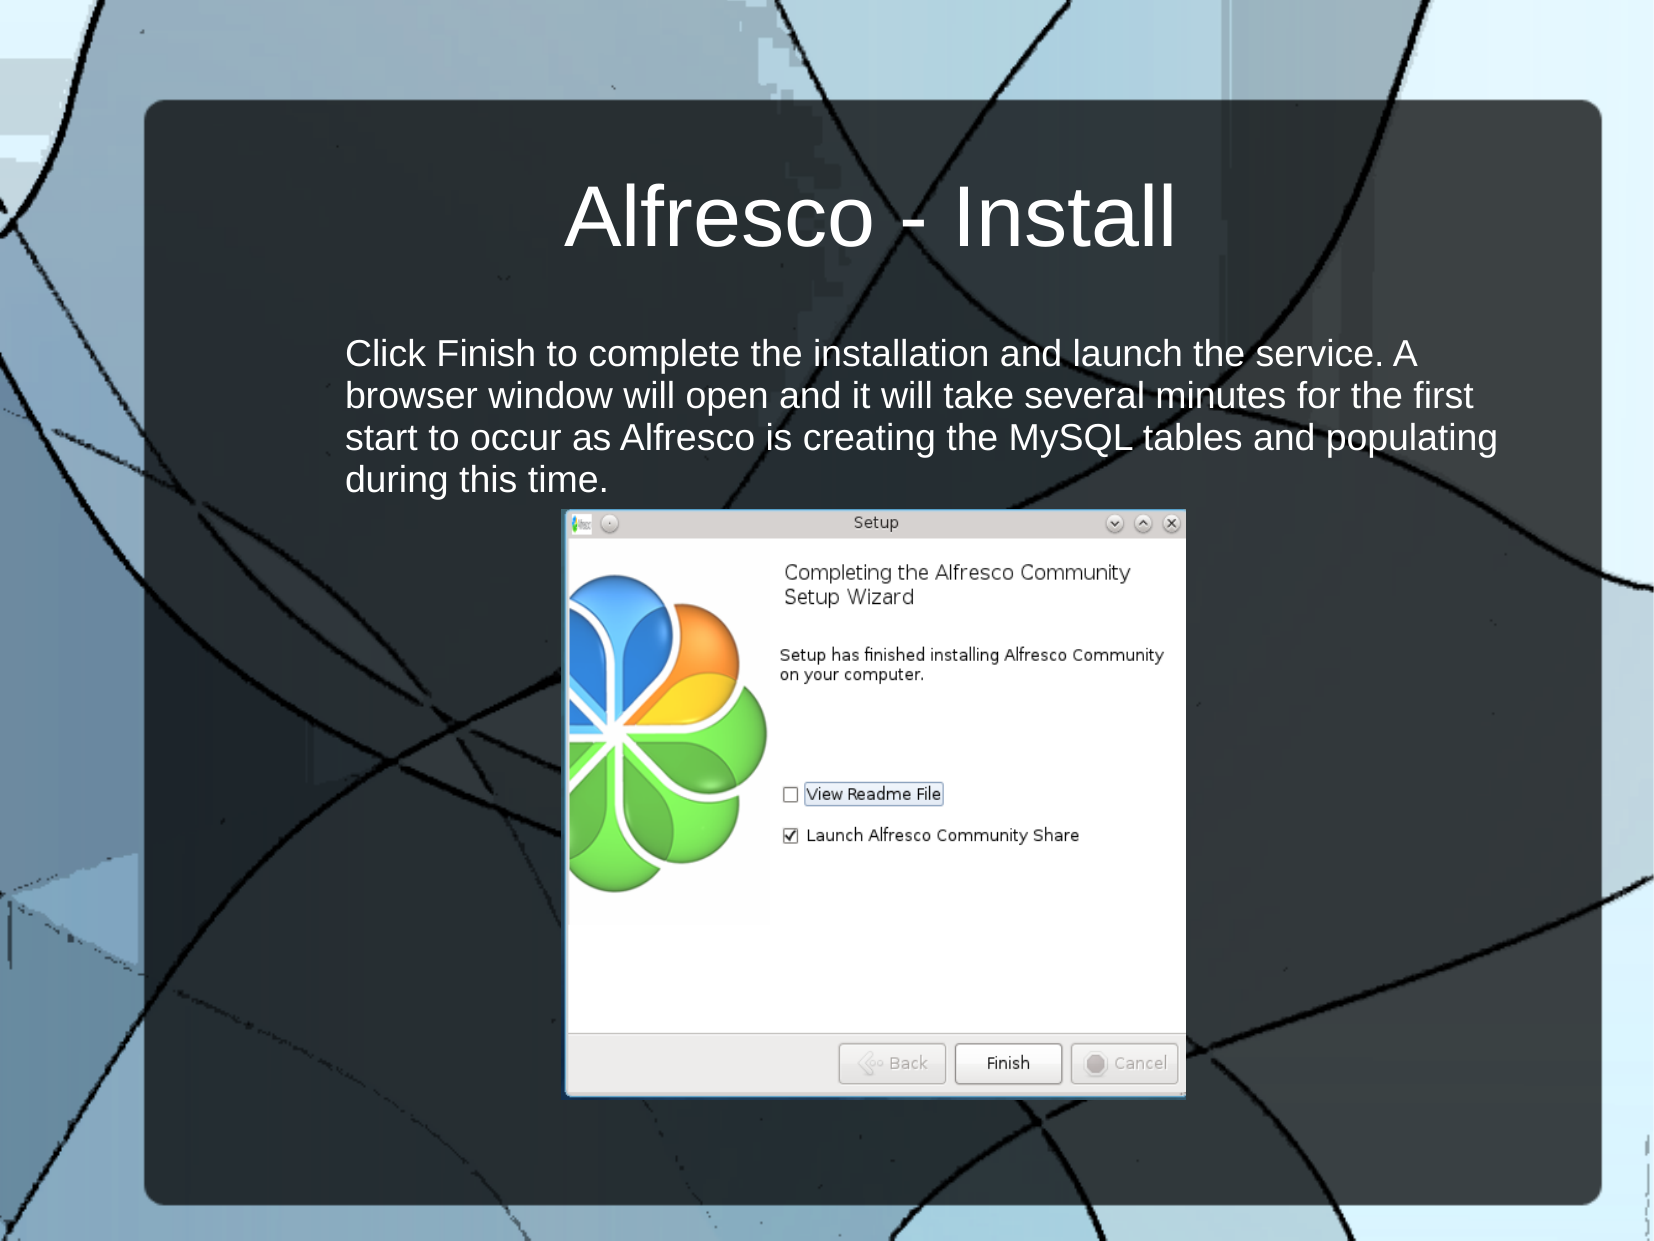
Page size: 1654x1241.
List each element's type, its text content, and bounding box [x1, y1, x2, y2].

picture [0, 0, 1654, 1241]
title Alfresco - Install [159, 108, 1583, 325]
text_box Click Finish to complete the installation and launch the service. A browser window will open and it will take several minutes for the first start to occur as Alfresco is creating the MySQL tables and populating during this time. [330, 325, 1516, 595]
